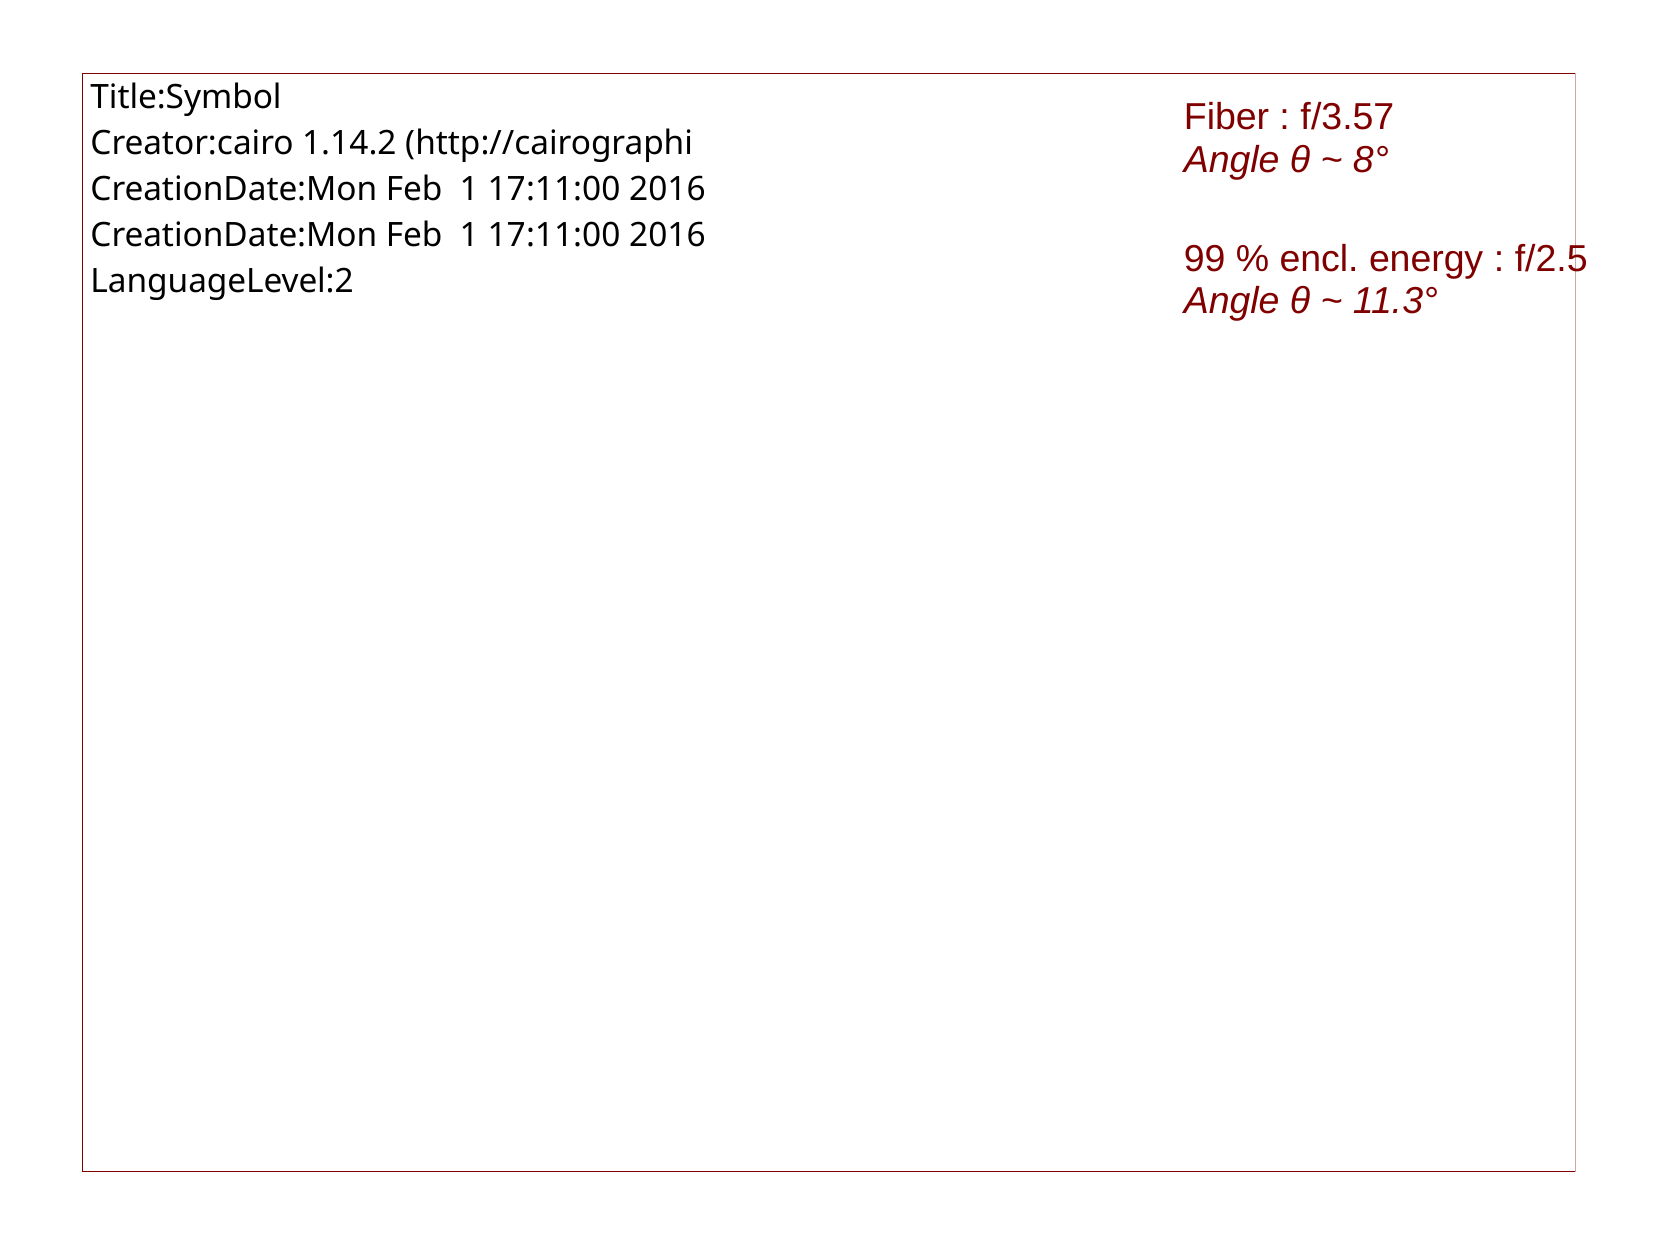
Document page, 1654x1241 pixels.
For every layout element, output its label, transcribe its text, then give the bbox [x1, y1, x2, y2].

text_box Fiber : f/3.57 Angle θ ~ 8° [1169, 88, 1560, 188]
picture [79, 71, 1576, 1172]
text_box 99 % encl. energy : f/2.5 Angle θ ~ 11.3° [1169, 230, 1654, 372]
